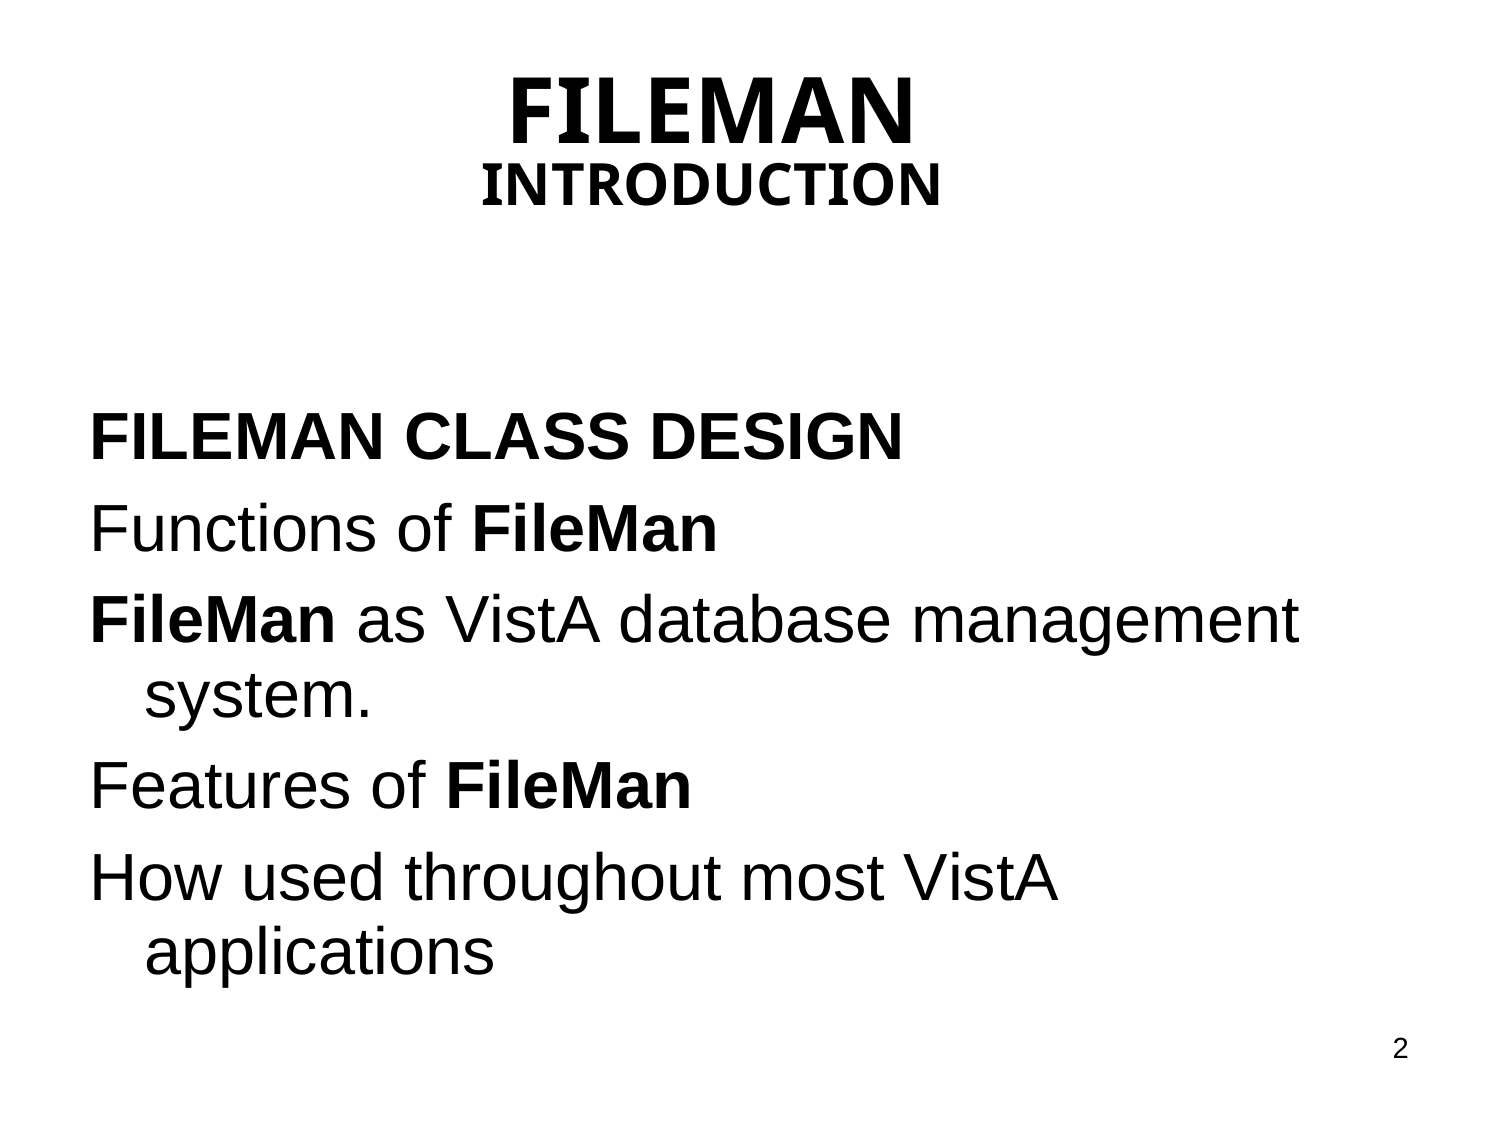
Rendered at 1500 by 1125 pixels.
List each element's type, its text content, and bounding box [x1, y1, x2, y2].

title FILEMAN INTRODUCTION [37, 26, 1388, 263]
list FILEMAN CLASS DESIGN Functions of FileMan FileMan as VistA database management system. Features of FileMan How used throughout most VistA applications [75, 299, 1426, 1081]
